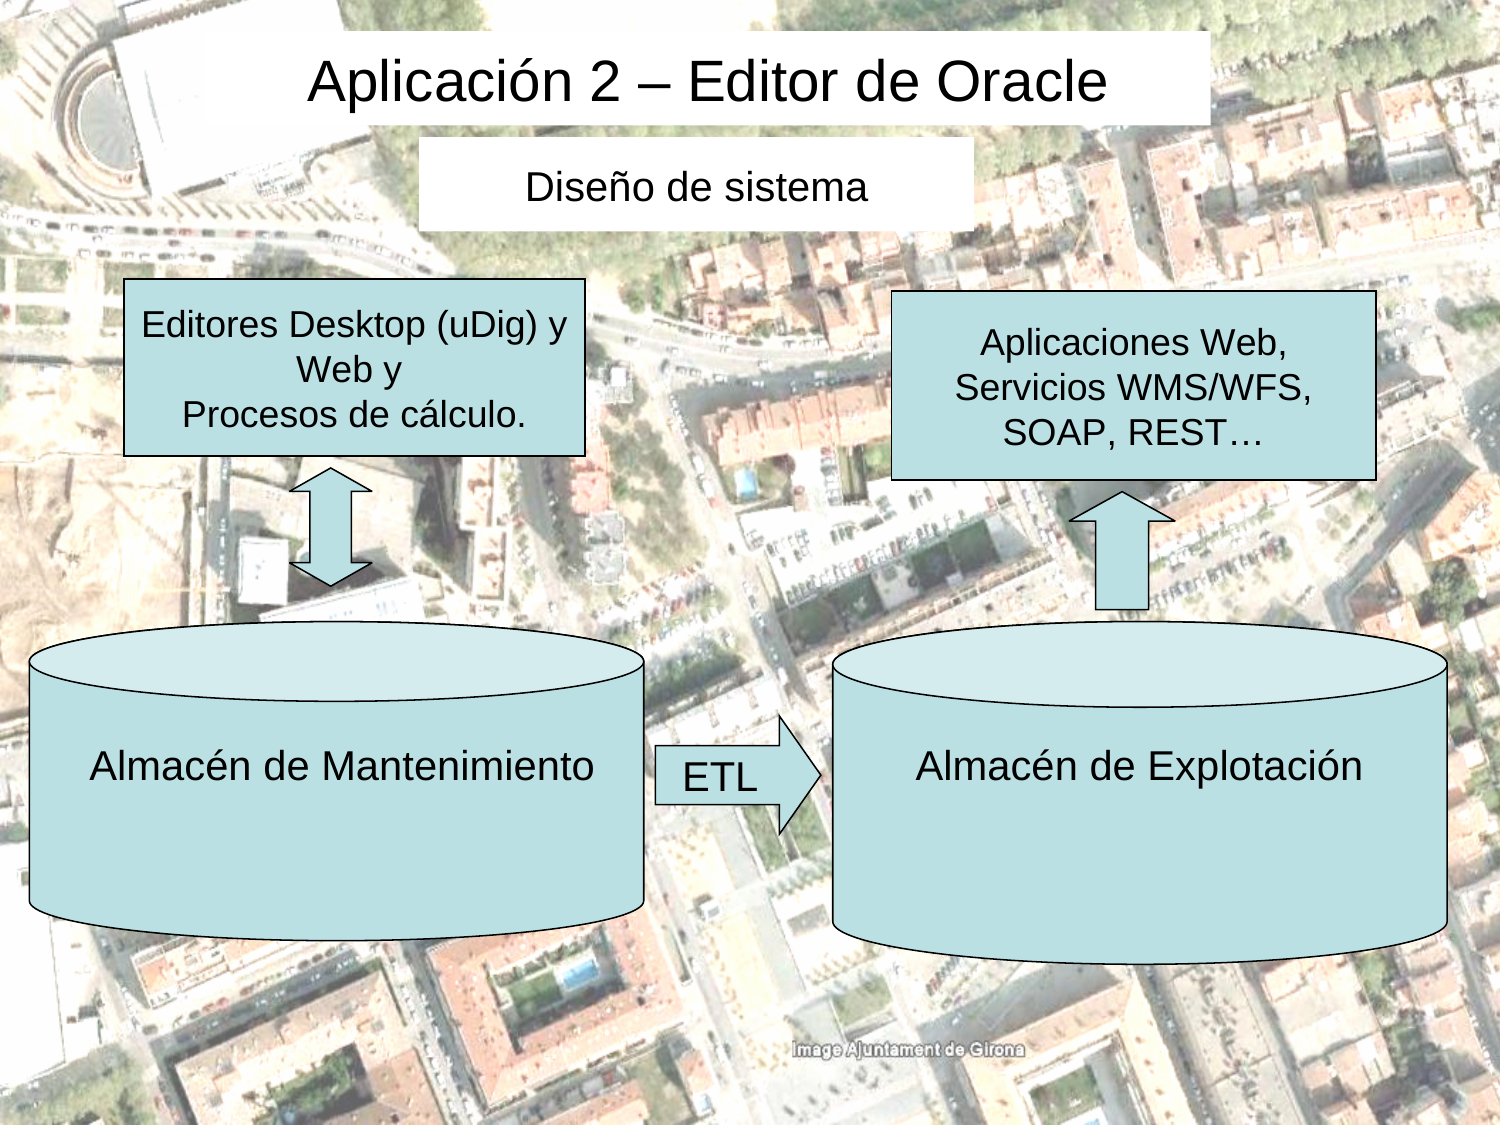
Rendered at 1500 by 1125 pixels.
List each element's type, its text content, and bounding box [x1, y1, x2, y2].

text_box [29, 664, 644, 941]
picture [0, 0, 1500, 1125]
text_box Aplicaciones Web, Servicios WMS/WFS, SOAP, REST… [891, 290, 1377, 480]
text_box [1068, 491, 1176, 610]
text_box ETL [643, 727, 798, 823]
text_box [779, 823, 788, 835]
text_box Almacén de Explotación [879, 716, 1400, 811]
text_box [289, 467, 373, 587]
text_box [779, 716, 788, 727]
text_box Almacén de Mantenimiento [64, 716, 620, 811]
text_box [798, 742, 821, 808]
text_box Diseño de sistema [419, 137, 975, 232]
text_box Aplicación 2 – Editor de Oracle [206, 31, 1211, 126]
text_box Editores Desktop (uDig) y Web y Procesos de cálculo. [123, 278, 585, 457]
text_box [832, 666, 1448, 965]
